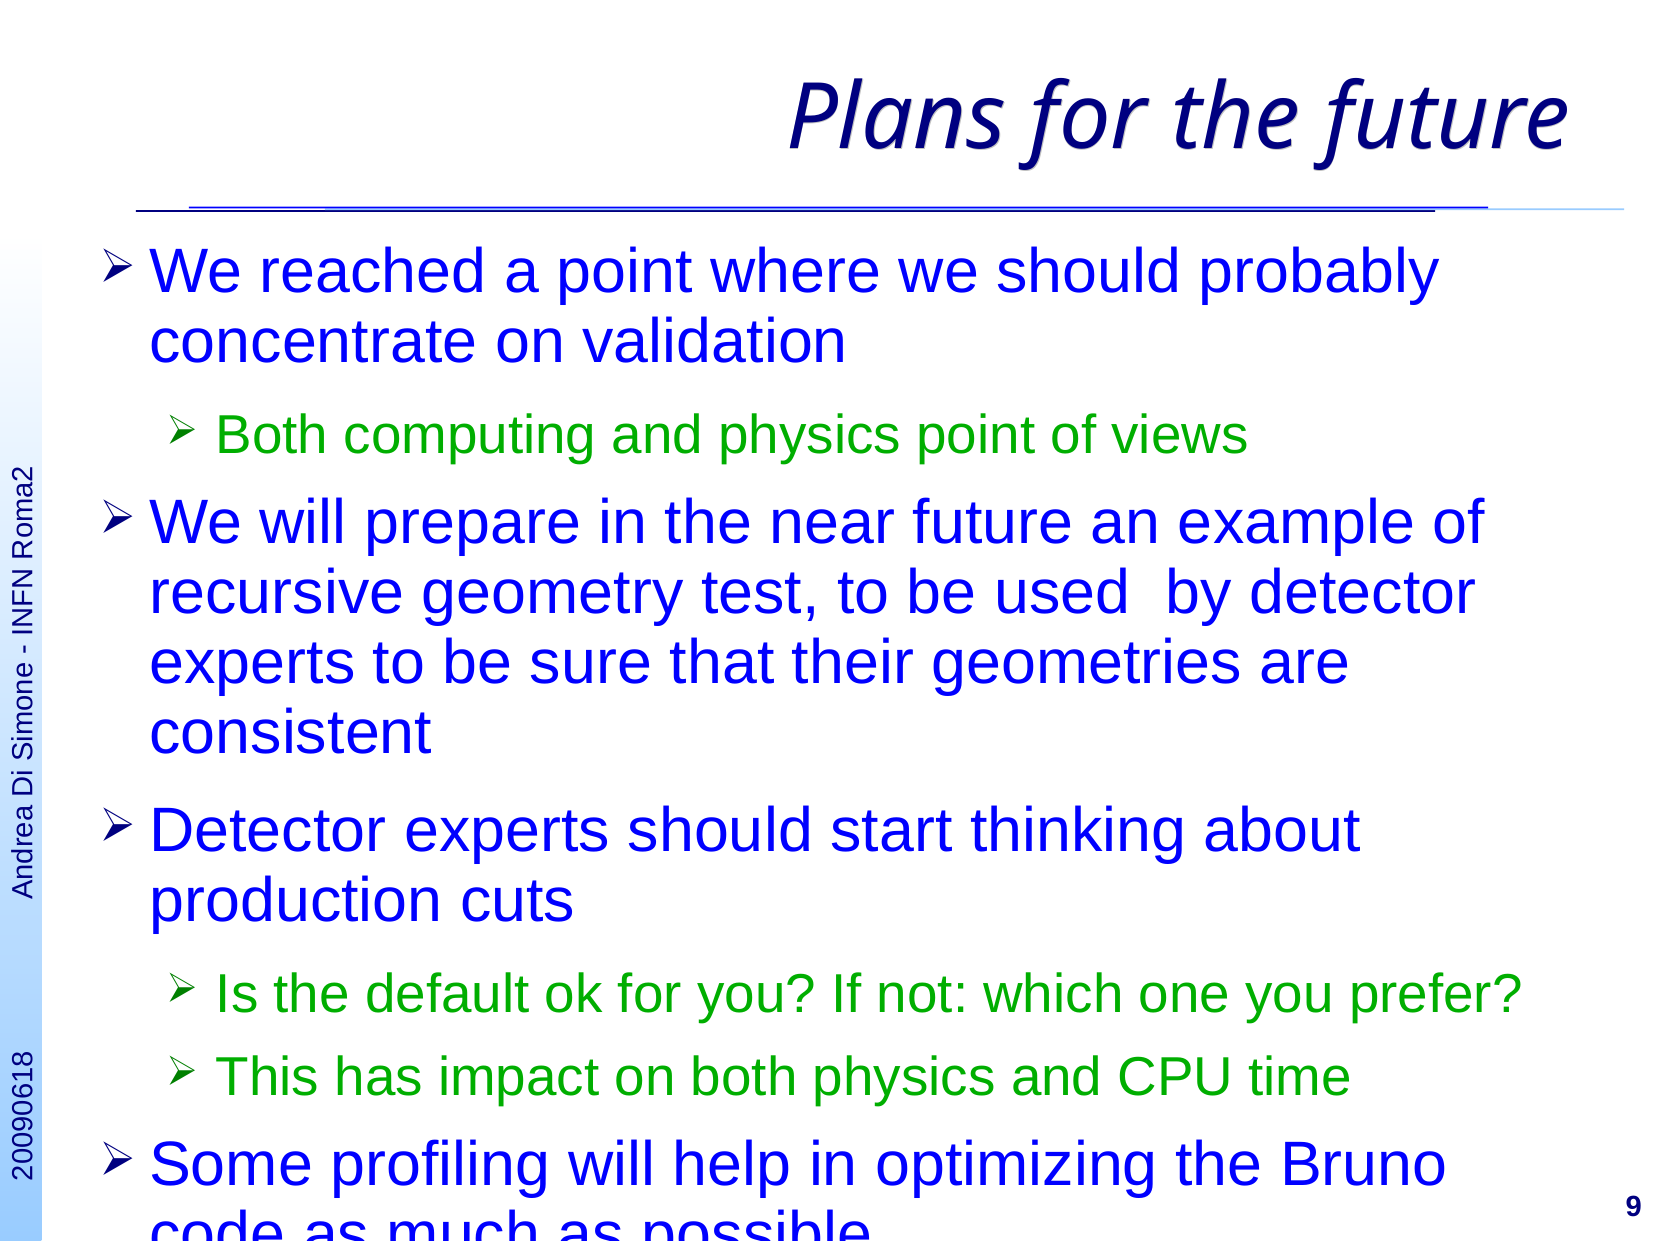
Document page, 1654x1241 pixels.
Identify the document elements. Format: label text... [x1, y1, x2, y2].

list We reached a point where we should probably concentrate on validation Both computing and physics point of views We will prepare in the near future an example of recursive geometry test, to be used by detector experts to be sure that their geometries are consistent Detector experts should start thinking about production cuts Is the default ok for you? If not: which one you prefer? This has impact on both physics and CPU time Some profiling will help in optimizing the Bruno code as much as possible [82, 236, 1571, 1241]
title Plans for the future [82, 56, 1571, 170]
